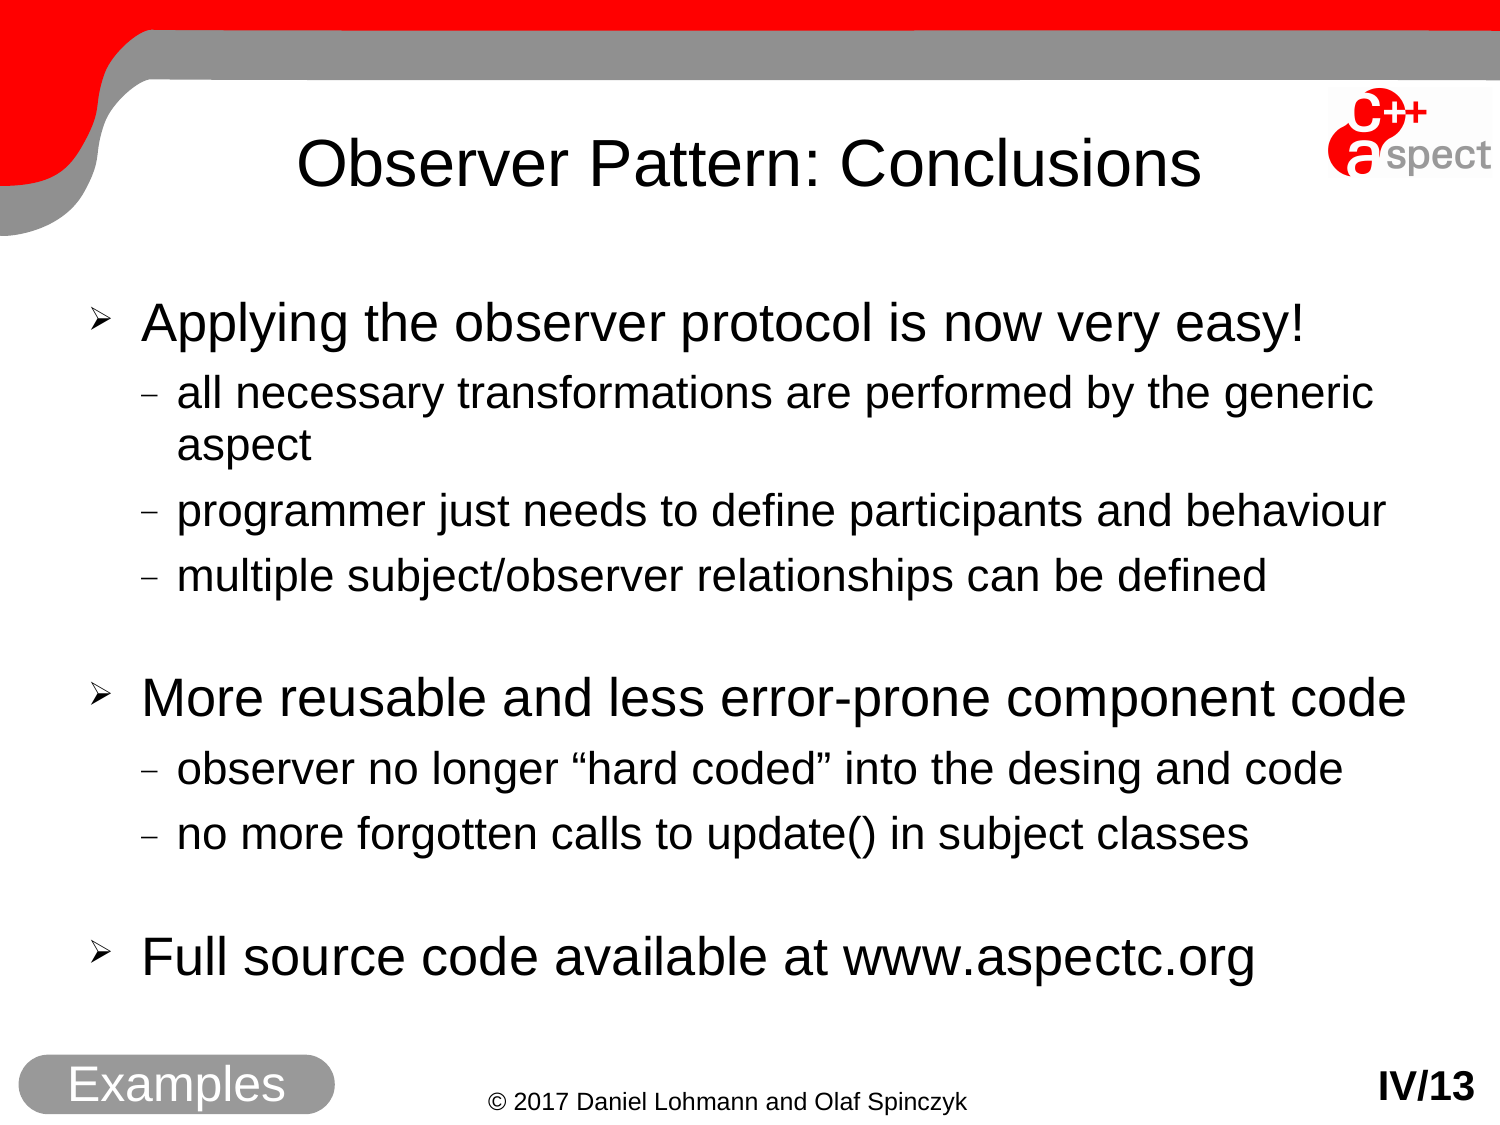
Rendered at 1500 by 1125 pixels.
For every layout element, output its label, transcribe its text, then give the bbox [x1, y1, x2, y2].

list [126, 248, 1459, 1013]
list Applying the observer protocol is now very easy! all necessary transformations are performed by the generic aspect programmer just needs to define participants and behaviour multiple subject/observer relationships can be defined More reusable and less error-prone component code observer no longer “hard coded” into the desing and code no more forgotten calls to update() in subject classes Full source code available at www.aspectc.org [88, 292, 1454, 987]
title Observer Pattern: Conclusions [112, 98, 1388, 223]
